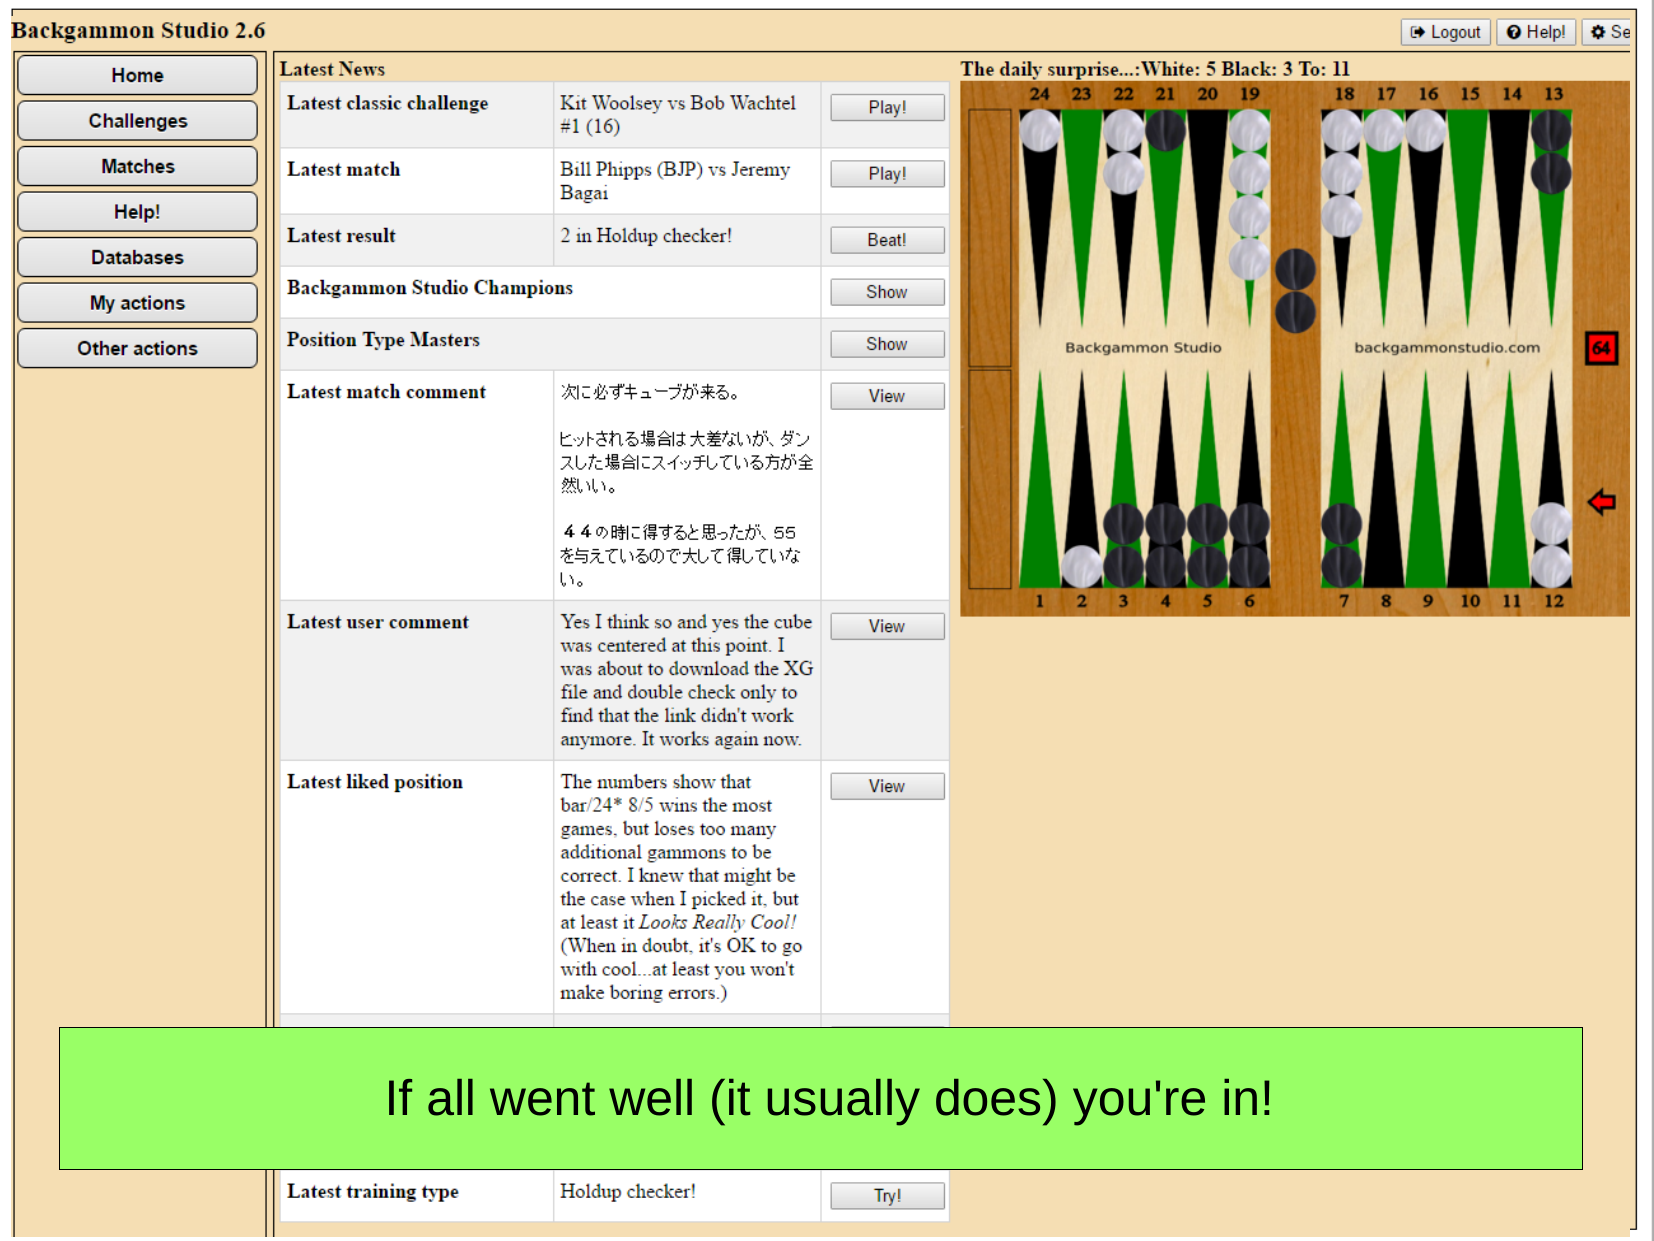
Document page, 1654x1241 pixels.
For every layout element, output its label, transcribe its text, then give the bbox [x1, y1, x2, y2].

picture [0, 0, 1654, 1241]
text_box If all went well (it usually does) you're in! [59, 1027, 1583, 1170]
